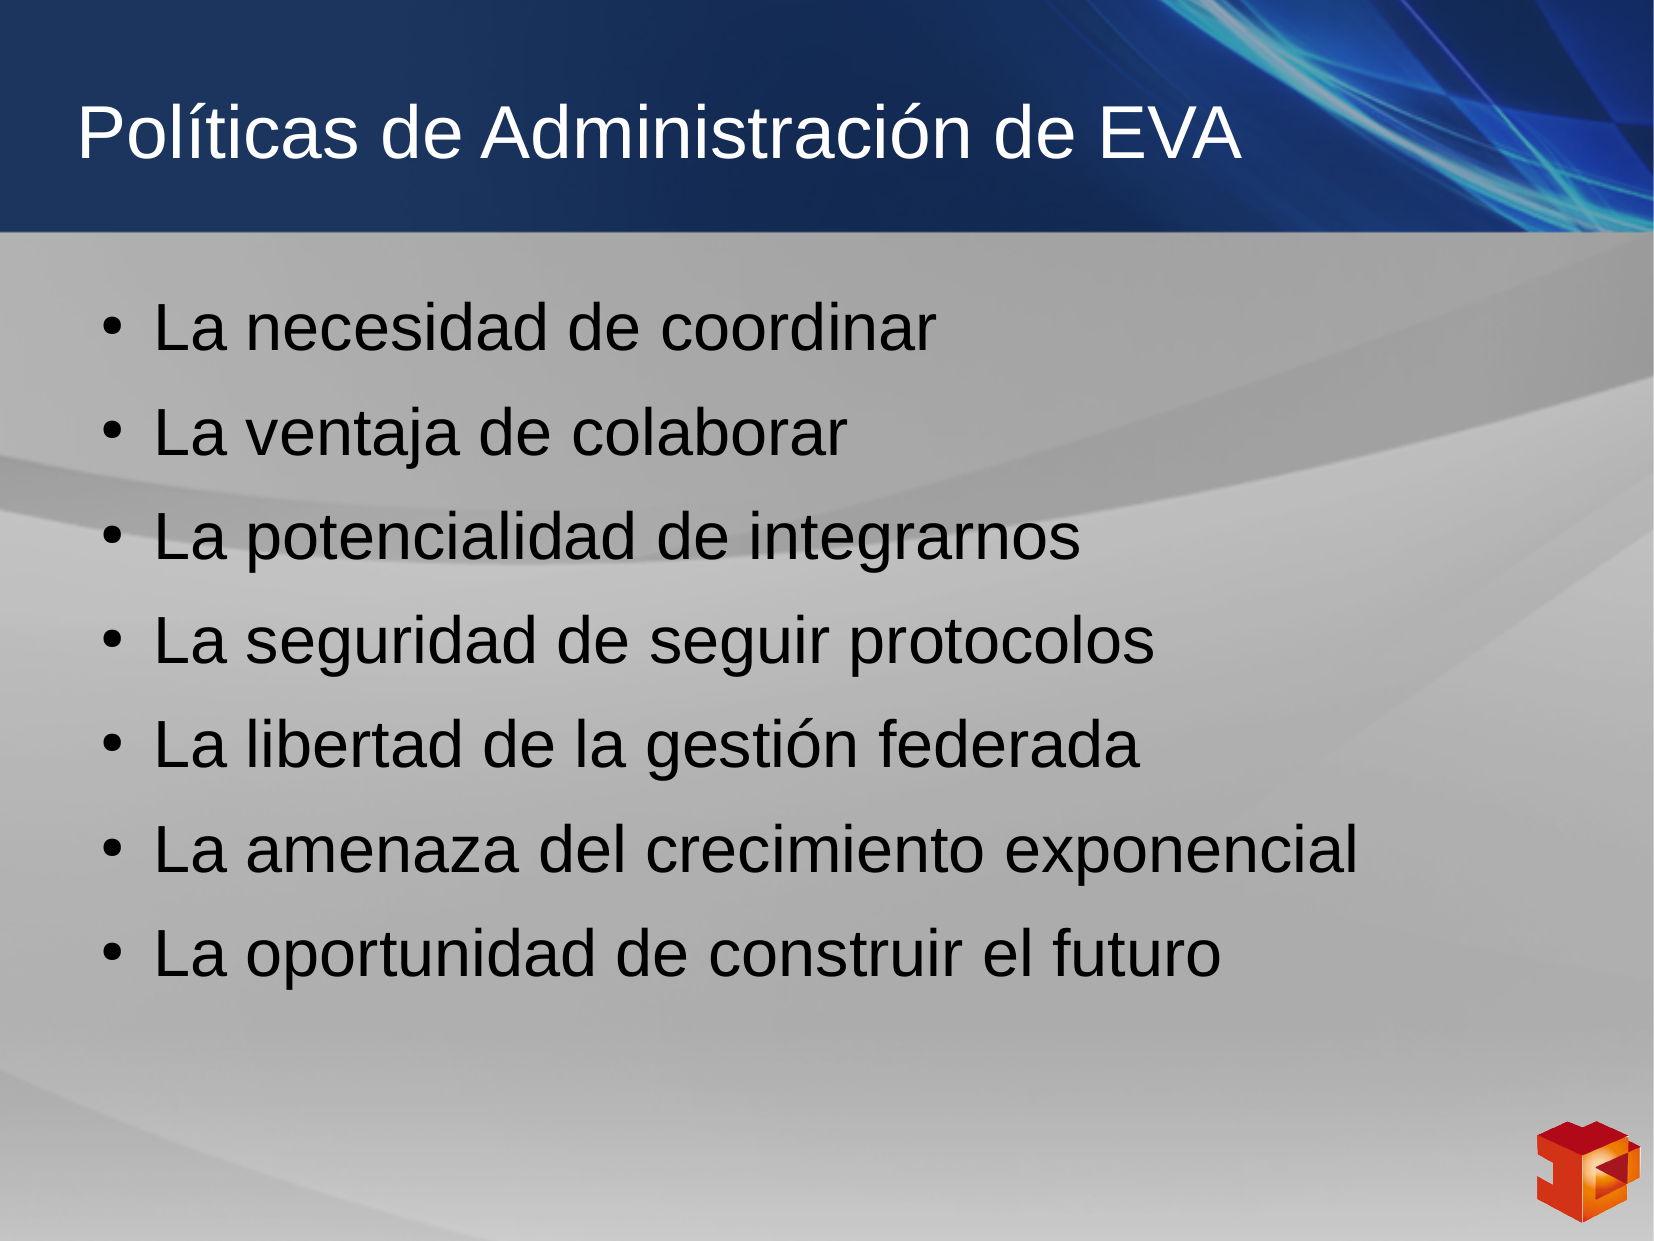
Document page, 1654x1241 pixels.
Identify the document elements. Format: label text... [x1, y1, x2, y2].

title Políticas de Administración de EVA [76, 29, 1565, 237]
picture [0, 0, 1654, 1241]
list La necesidad de coordinar La ventaja de colaborar La potencialidad de integrarnos La seguridad de seguir protocolos La libertad de la gestión federada La amenaza del crecimiento exponencial La oportunidad de construir el futuro [82, 290, 1571, 1109]
